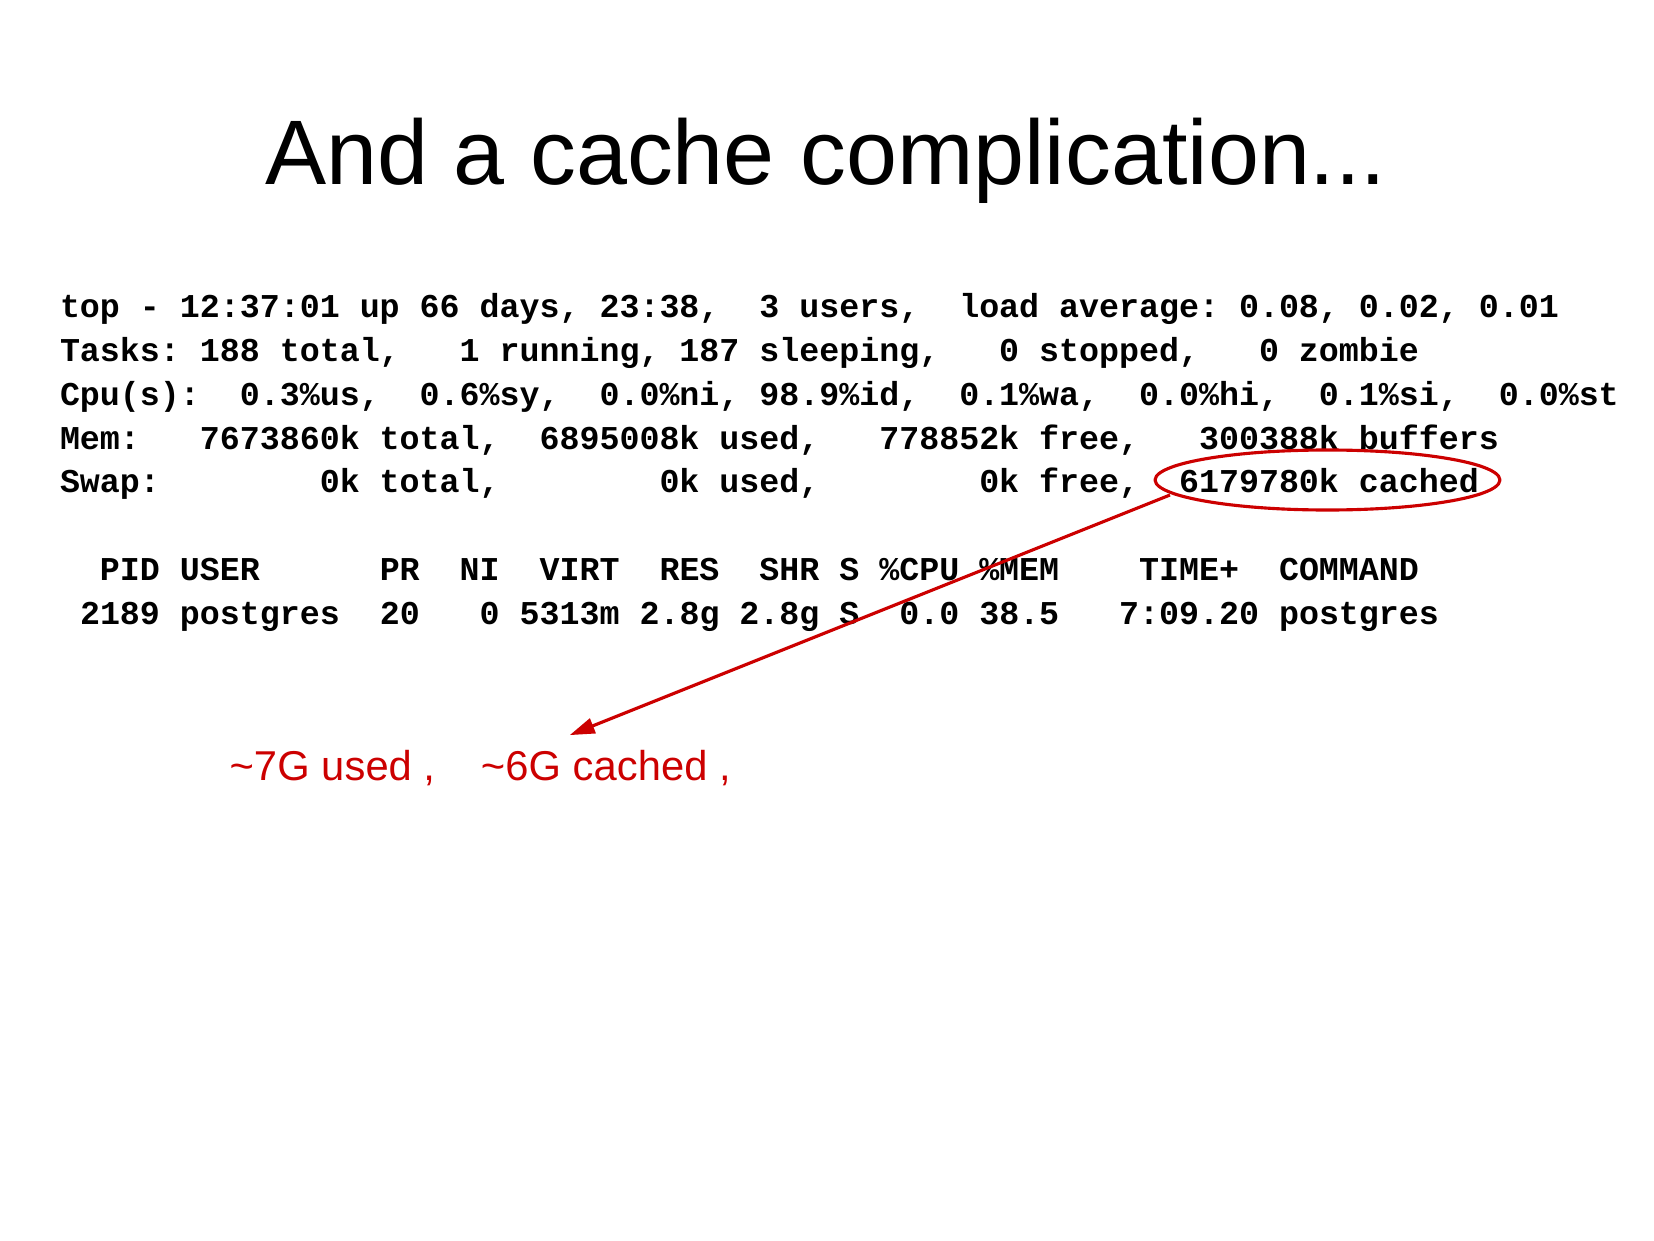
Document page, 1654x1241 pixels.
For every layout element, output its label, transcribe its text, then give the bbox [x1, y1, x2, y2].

title And a cache complication... [82, 49, 1571, 257]
list top - 12:37:01 up 66 days, 23:38, 3 users, load average: 0.08, 0.02, 0.01 Tasks: 188 total, 1 running, 187 sleeping, 0 stopped, 0 zombie Cpu(s): 0.3%us, 0.6%sy, 0.0%ni, 98.9%id, 0.1%wa, 0.0%hi, 0.1%si, 0.0%st Mem: 7673860k total, 6895008k used, 778852k free, 300388k buffers Swap: 0k total, 0k used, 0k free, 6179780k cached PID USER PR NI VIRT RES SHR S %CPU %MEM TIME+ COMMAND 2189 postgres 20 0 5313m 2.8g 2.8g S 0.0 38.5 7:09.20 postgres [1158, 452, 1497, 508]
list top - 12:37:01 up 66 days, 23:38, 3 users, load average: 0.08, 0.02, 0.01 Tasks: 188 total, 1 running, 187 sleeping, 0 stopped, 0 zombie Cpu(s): 0.3%us, 0.6%sy, 0.0%ni, 98.9%id, 0.1%wa, 0.0%hi, 0.1%si, 0.0%st Mem: 7673860k total, 6895008k used, 778852k free, 300388k buffers Swap: 0k total, 0k used, 0k free, 6179780k cached PID USER PR NI VIRT RES SHR S %CPU %MEM TIME+ COMMAND 2189 postgres 20 0 5313m 2.8g 2.8g S 0.0 38.5 7:09.20 postgres [60, 290, 1636, 681]
text_box ~7G used , ~6G cached , [214, 735, 792, 797]
